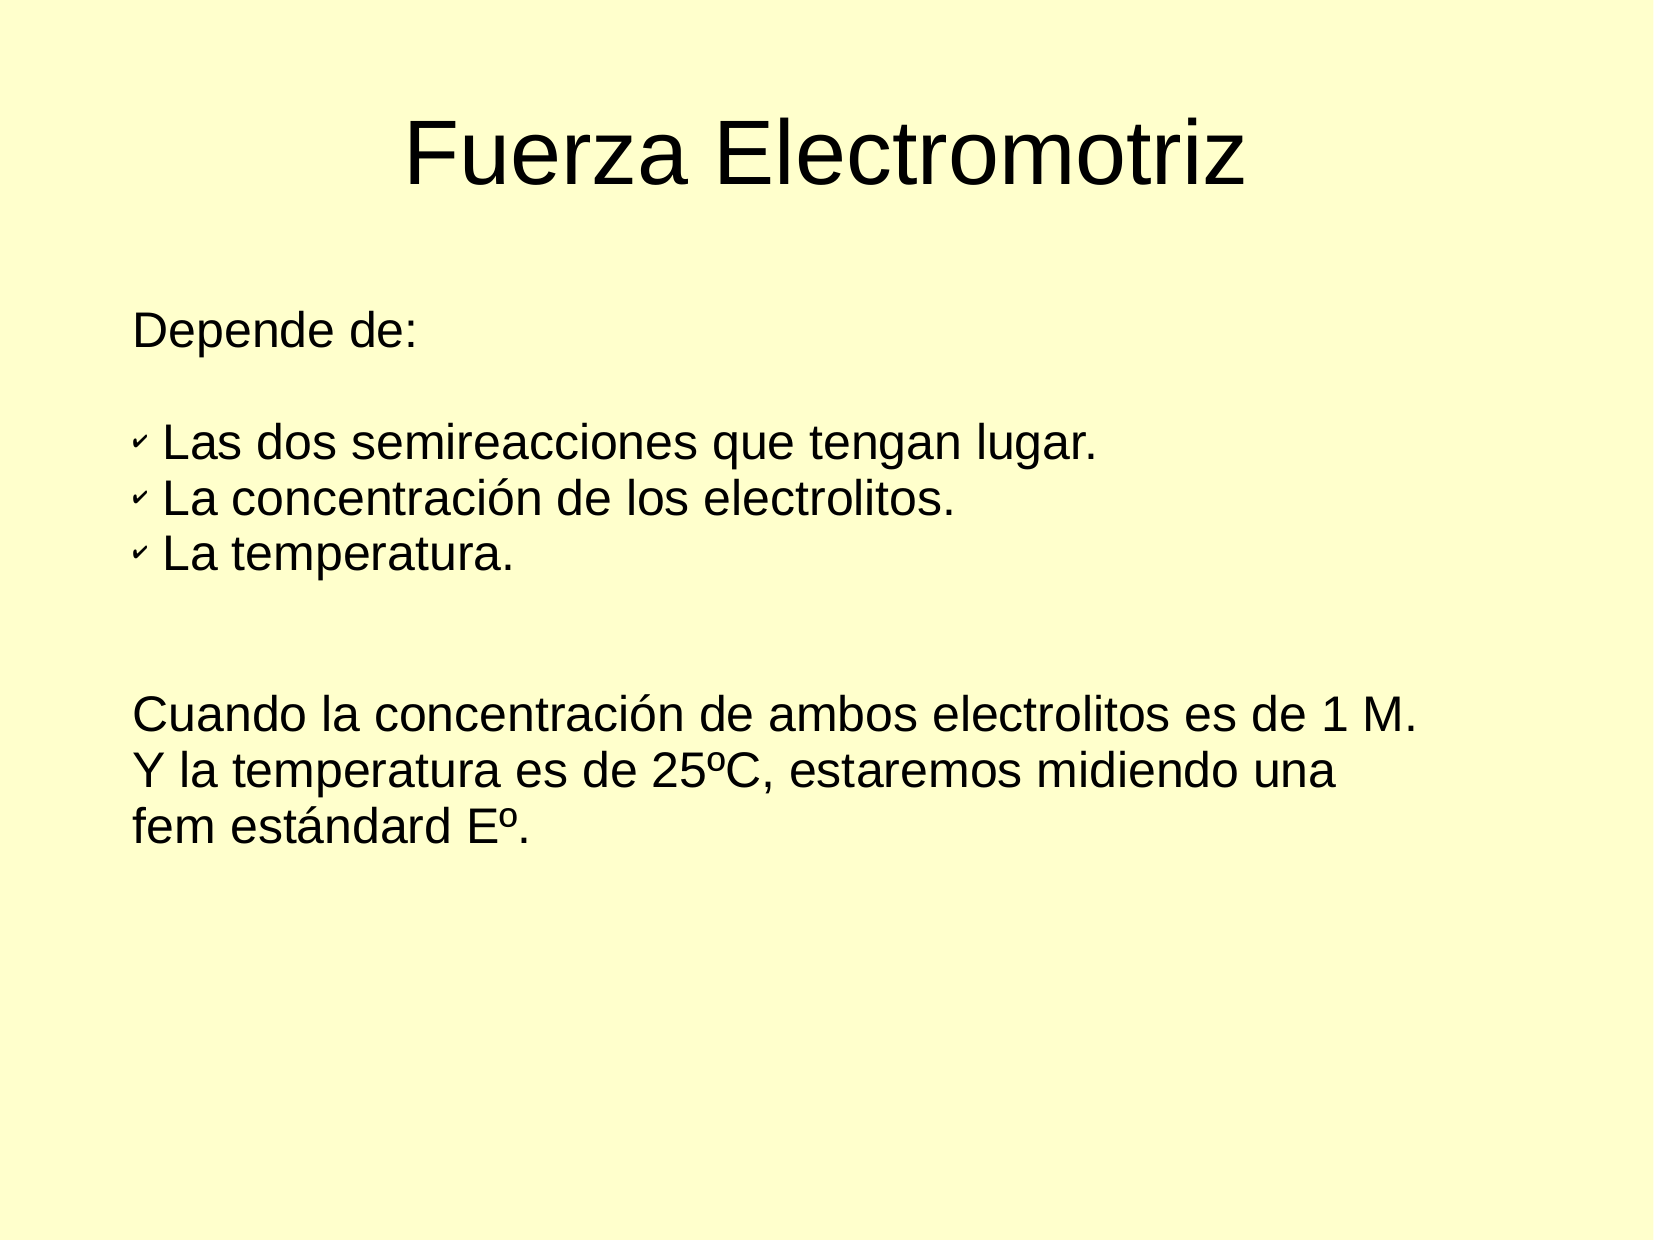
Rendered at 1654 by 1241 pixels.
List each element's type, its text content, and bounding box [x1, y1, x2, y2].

text_box Cuando la concentración de ambos electrolitos es de 1 M. Y la temperatura es de 25ºC, estaremos midiendo una fem estándard Eº. [118, 679, 1447, 862]
text_box Depende de: Las dos semireacciones que tengan lugar. La concentración de los electrolitos. La temperatura. [118, 295, 1536, 589]
title Fuerza Electromotriz [82, 49, 1571, 257]
